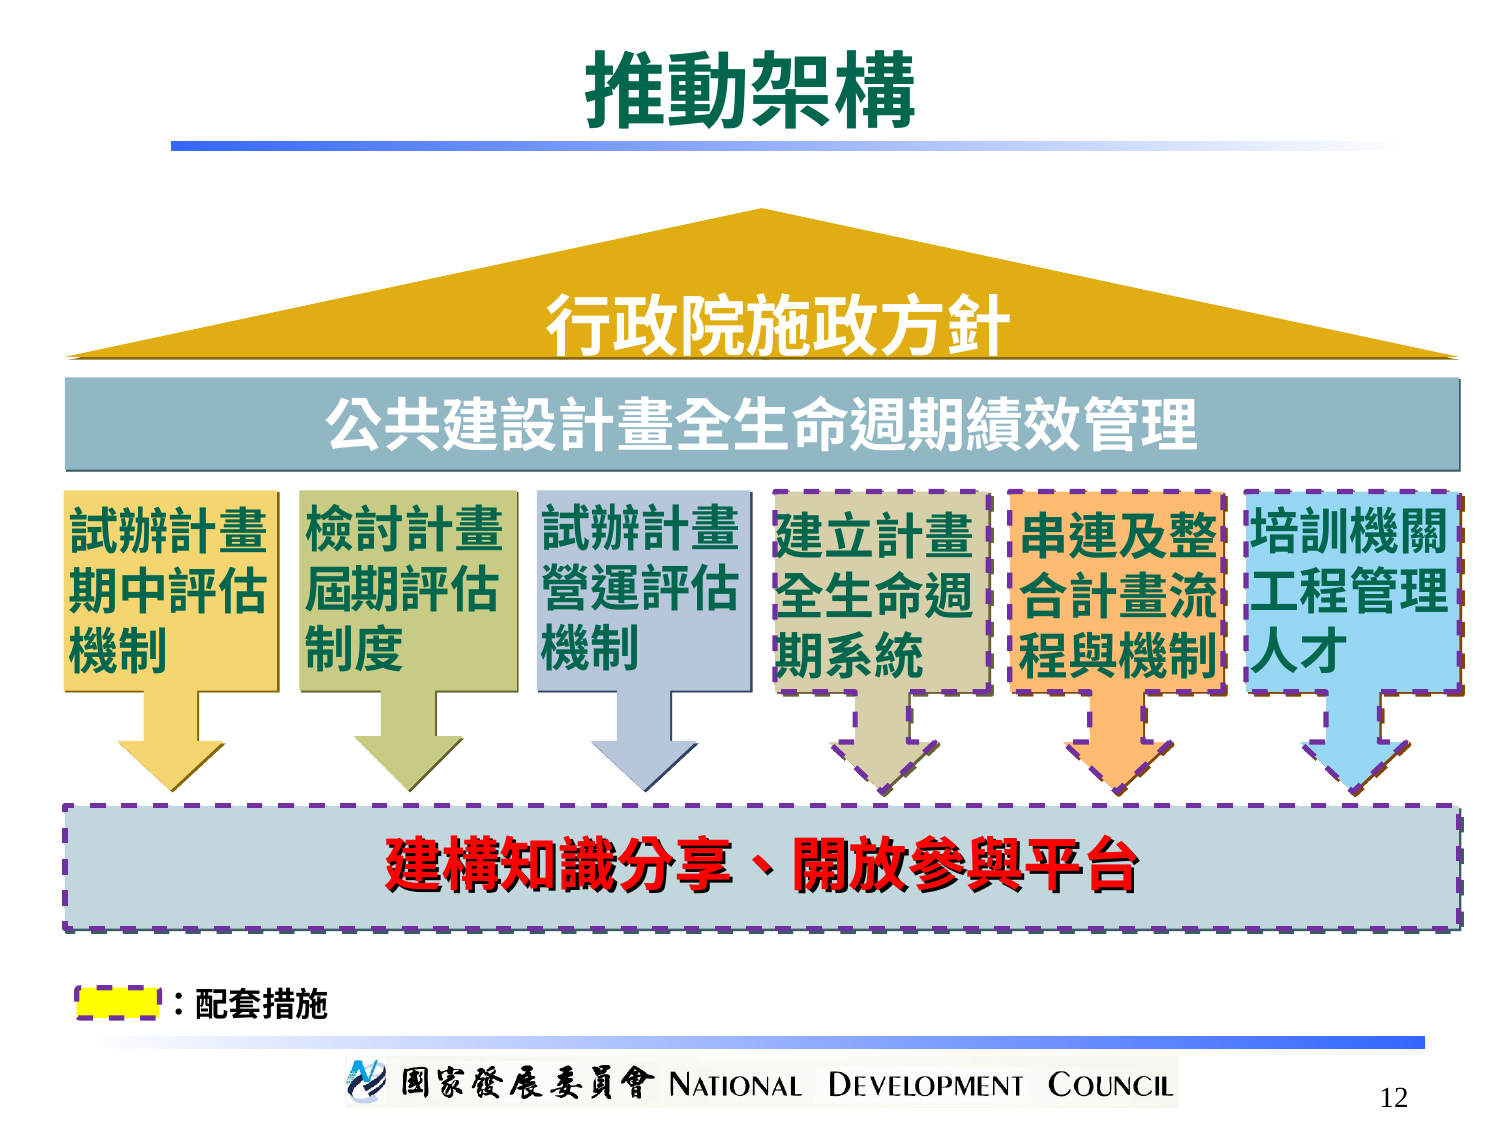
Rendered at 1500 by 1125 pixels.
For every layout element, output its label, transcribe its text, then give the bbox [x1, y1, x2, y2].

text_box 公共建設計畫全生命週期績效管理 [64, 377, 1459, 470]
text_box 串連及整合計畫流程與機制 [1003, 497, 1236, 700]
text_box 12 [1364, 1070, 1490, 1106]
text_box [1009, 491, 1224, 497]
text_box [1063, 700, 1170, 792]
text_box 建立計畫全生命週期系統 [759, 497, 992, 700]
text_box [828, 700, 936, 792]
text_box 試辦計畫營運評估機制 [525, 488, 758, 692]
text_box 推動架構 [0, 31, 1500, 146]
text_box [353, 693, 463, 791]
text_box ：配套措施 [147, 975, 372, 1032]
text_box [775, 491, 989, 497]
text_box 試辦計畫期中評估機制 [53, 491, 286, 695]
text_box [117, 695, 224, 791]
text_box 建構知識分享、開放參與平台 [64, 805, 1459, 929]
text_box [76, 987, 147, 1018]
text_box 檢討計畫屆期評估制度 [289, 489, 522, 693]
text_box [1299, 695, 1407, 792]
text_box 培訓機關工程管理人才 [1234, 491, 1467, 695]
text_box [590, 692, 697, 791]
text_box 行政院施政方針 [64, 208, 1459, 357]
